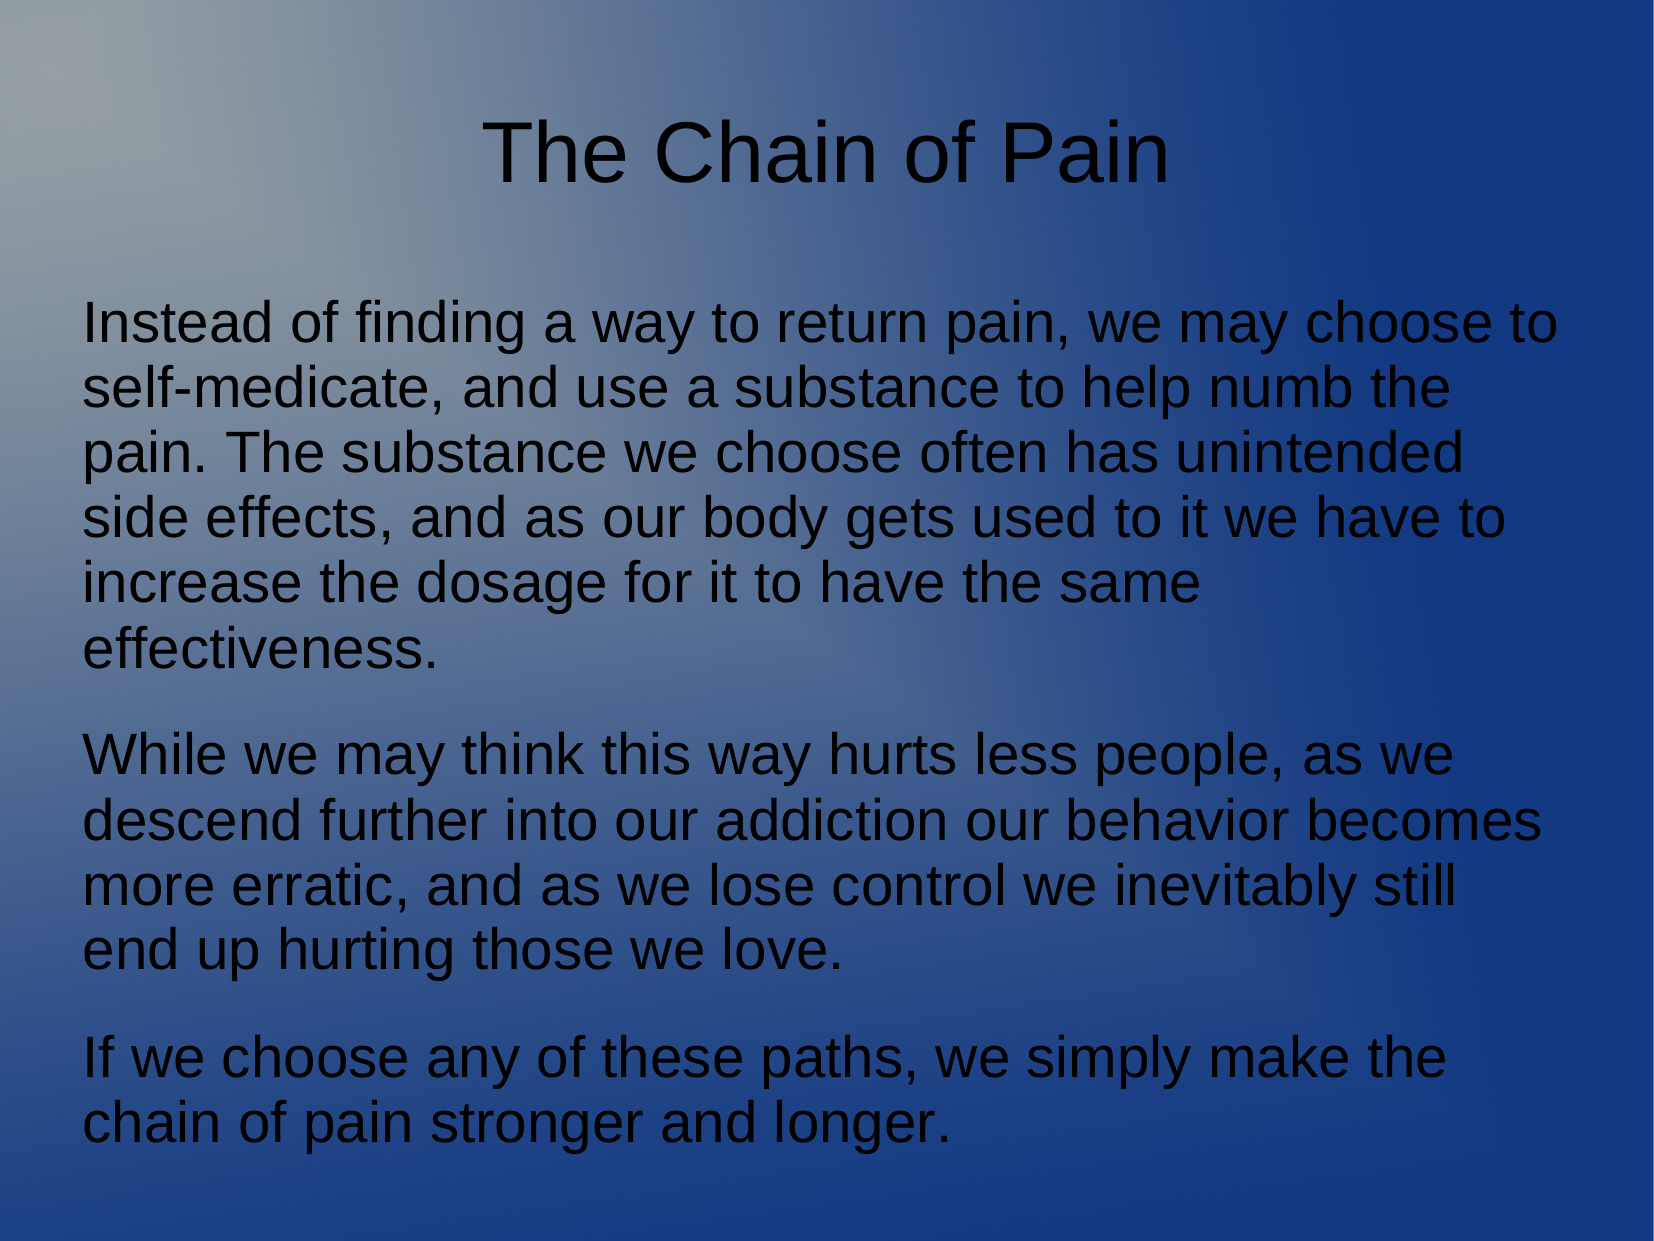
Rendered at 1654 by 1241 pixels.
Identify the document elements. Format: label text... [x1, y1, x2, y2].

subtitle Instead of finding a way to return pain, we may choose to self-medicate, and use a substance to help numb the pain. The substance we choose often has unintended side effects, and as our body gets used to it we have to increase the dosage for it to have the same effectiveness. While we may think this way hurts less people, as we descend further into our addiction our behavior becomes more erratic, and as we lose control we inevitably still end up hurting those we love. If we choose any of these paths, we simply make the chain of pain stronger and longer. [82, 290, 1571, 1241]
title The Chain of Pain [82, 49, 1571, 257]
picture [0, 0, 1654, 1241]
